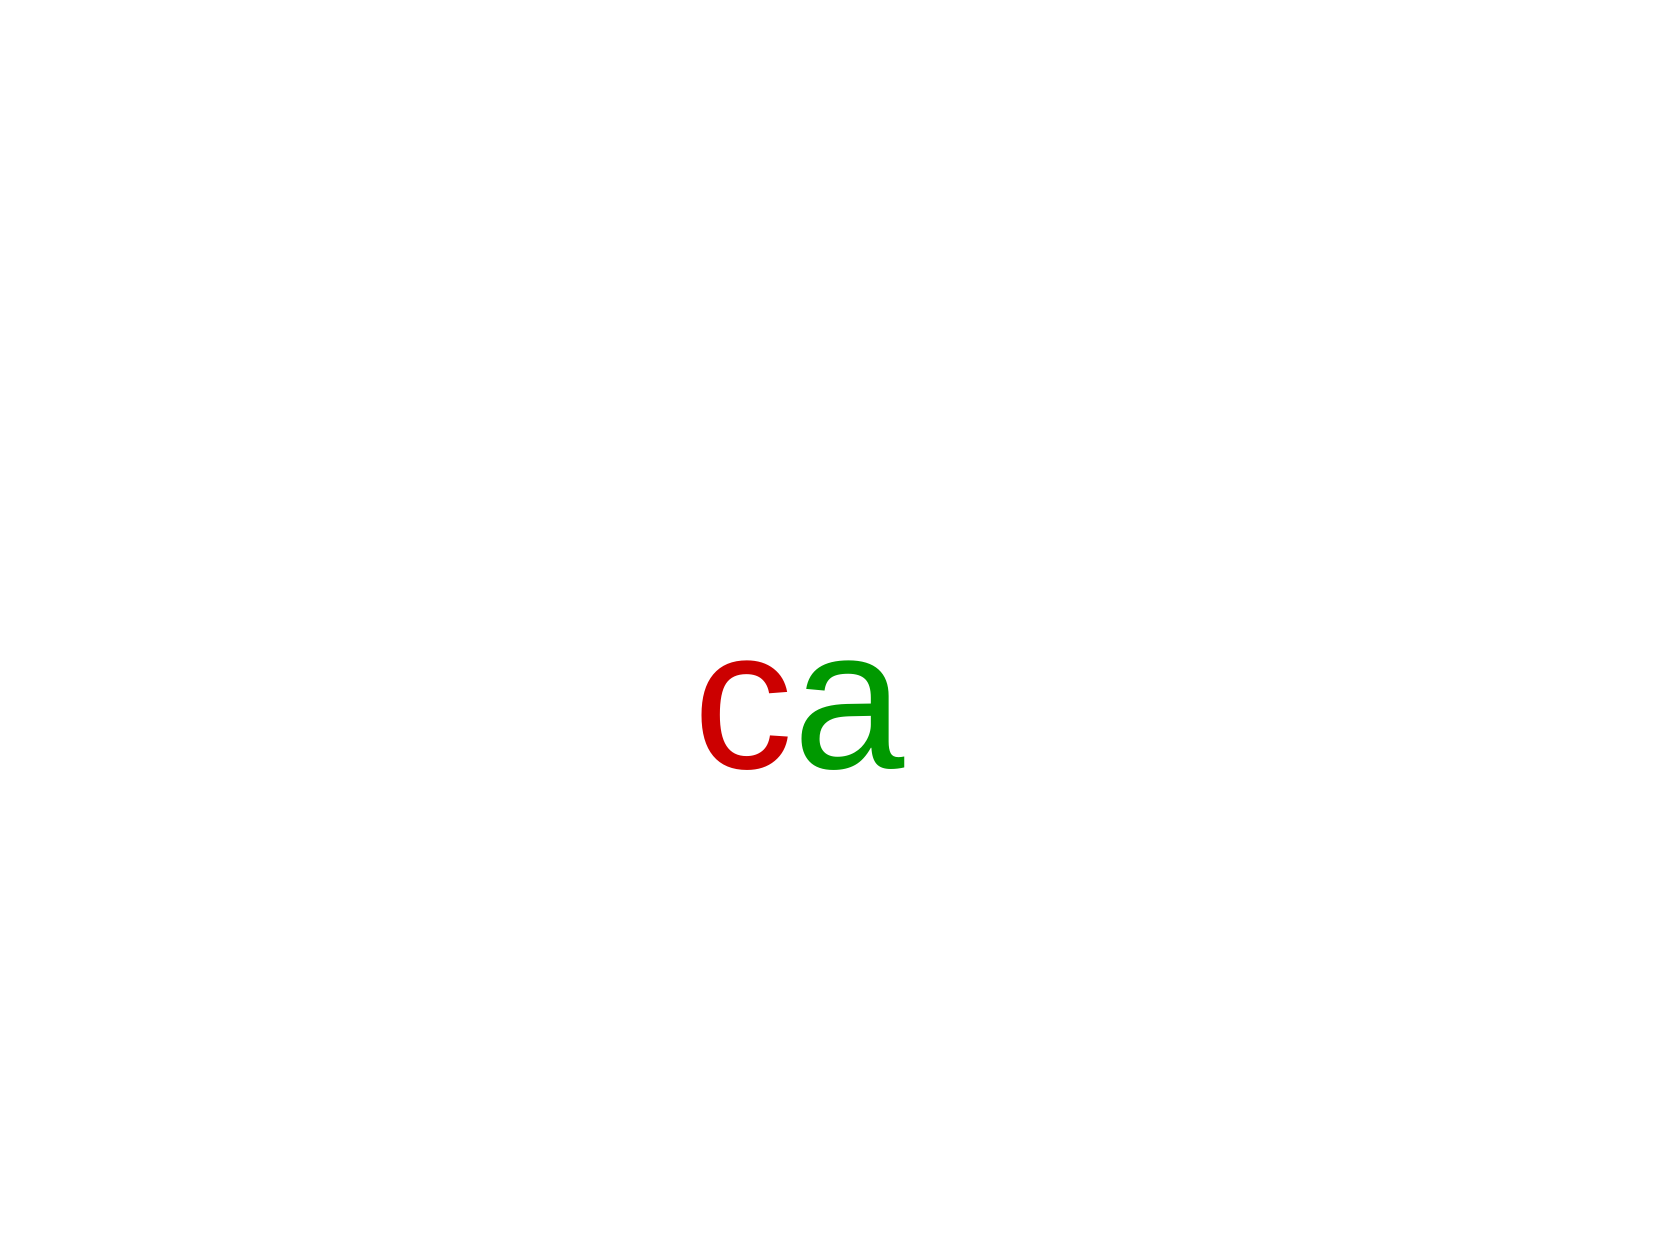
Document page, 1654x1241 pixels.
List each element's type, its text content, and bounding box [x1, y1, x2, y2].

subtitle ca [82, 290, 1571, 1109]
